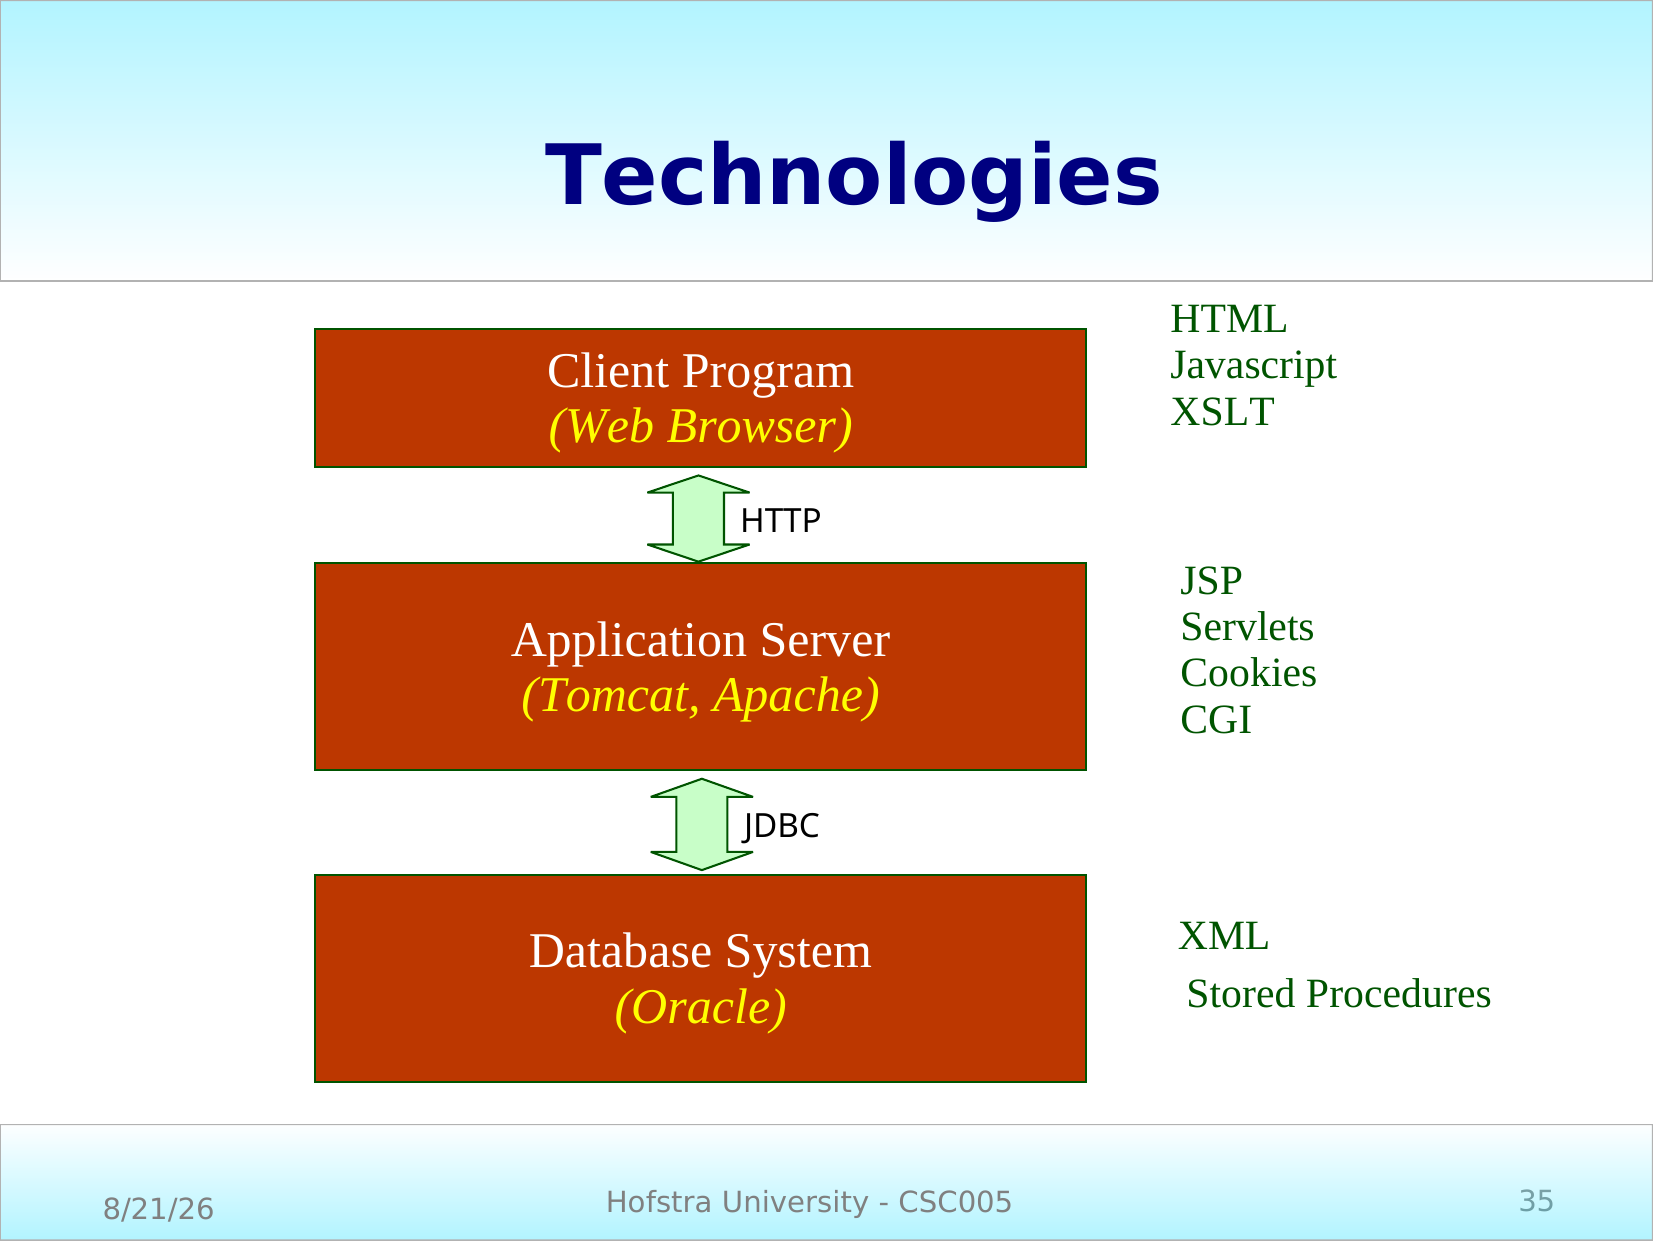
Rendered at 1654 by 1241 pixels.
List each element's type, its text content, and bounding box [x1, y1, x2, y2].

text_box [647, 475, 736, 562]
text_box Database System (Oracle) [315, 875, 1087, 1082]
text_box JSP Servlets Cookies CGI [1165, 549, 1486, 750]
title Technologies [151, 75, 1557, 276]
text_box HTML Javascript XSLT [1155, 287, 1500, 442]
text_box [650, 778, 745, 871]
text_box JDBC [729, 793, 835, 855]
text_box Client Program (Web Browser) [315, 328, 1087, 467]
text_box Application Server (Tomcat, Apache) [315, 563, 1087, 771]
text_box HTTP [725, 488, 837, 550]
text_box Stored Procedures [1171, 963, 1508, 1025]
text_box XML [1162, 904, 1286, 966]
